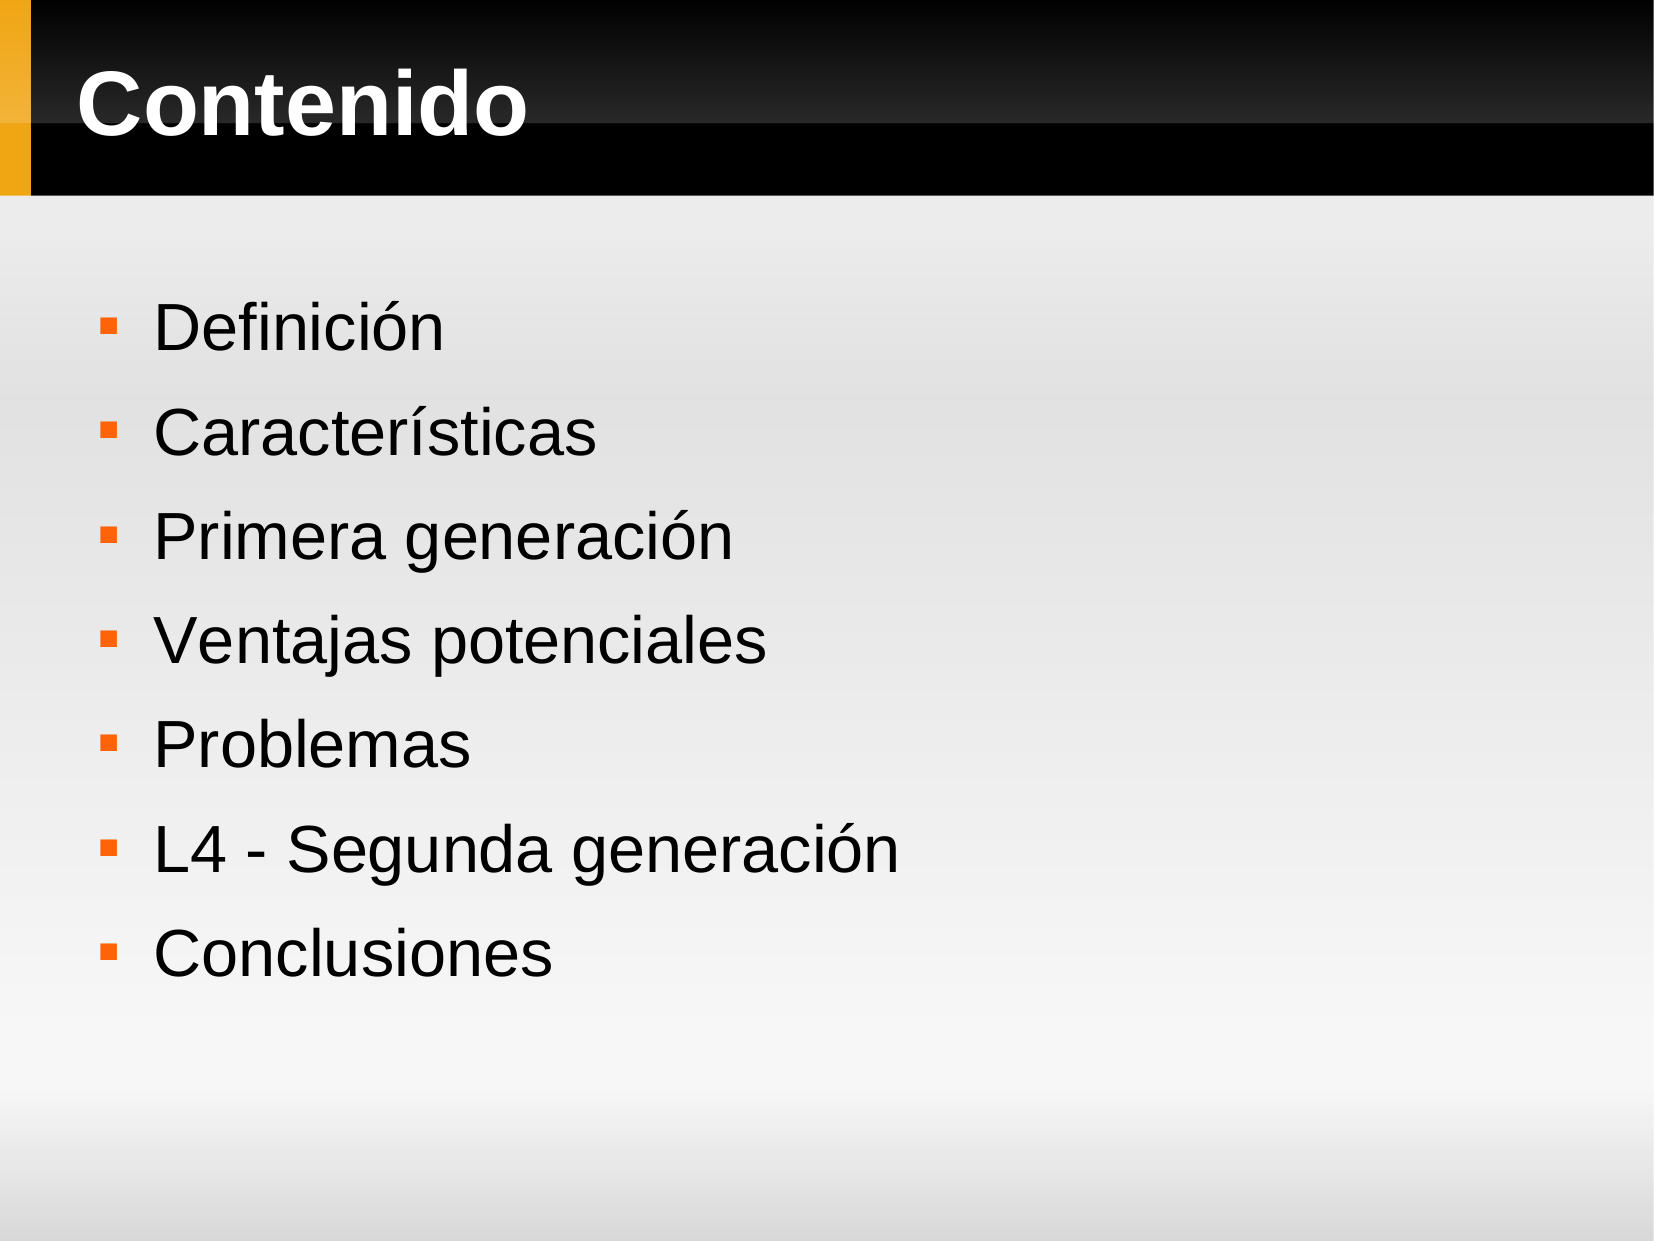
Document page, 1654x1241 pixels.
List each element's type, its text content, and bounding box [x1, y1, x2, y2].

list Definición Características Primera generación Ventajas potenciales Problemas L4 - Segunda generación Conclusiones [82, 290, 1571, 1094]
title Contenido [76, 0, 1565, 208]
picture [0, 0, 1654, 1241]
